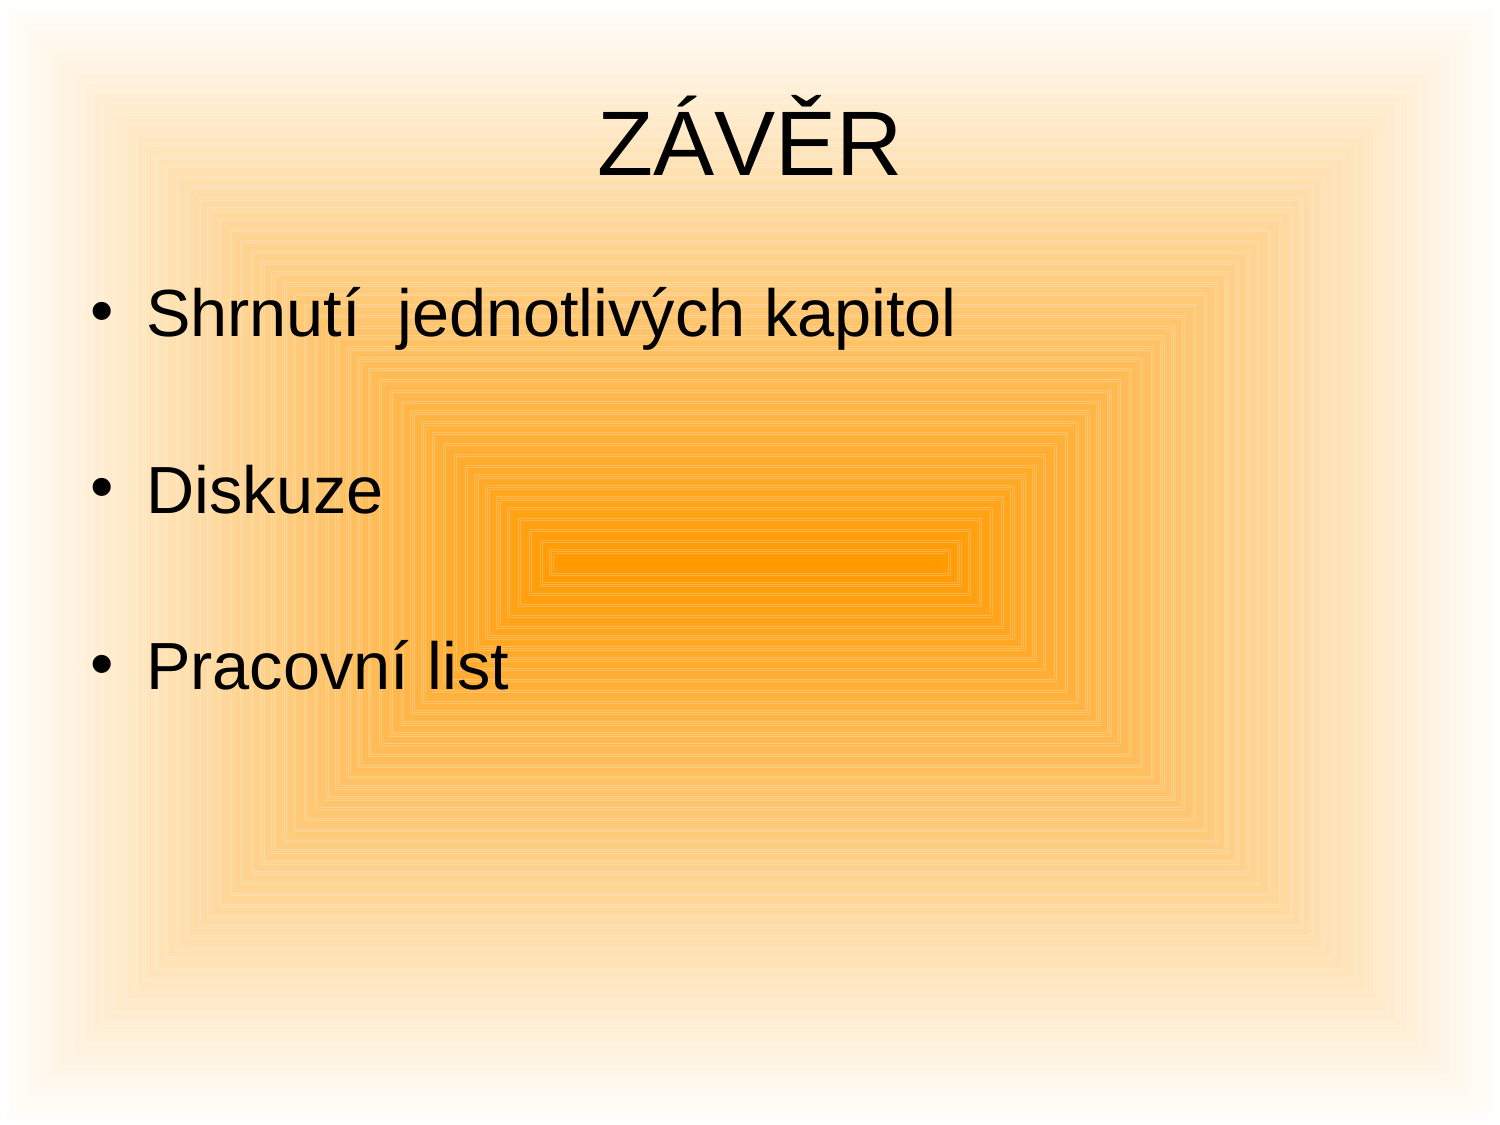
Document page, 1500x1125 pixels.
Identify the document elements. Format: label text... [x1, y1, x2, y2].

title ZÁVĚR [75, 45, 1426, 233]
list Shrnutí jednotlivých kapitol Diskuze Pracovní list [75, 262, 1426, 1006]
